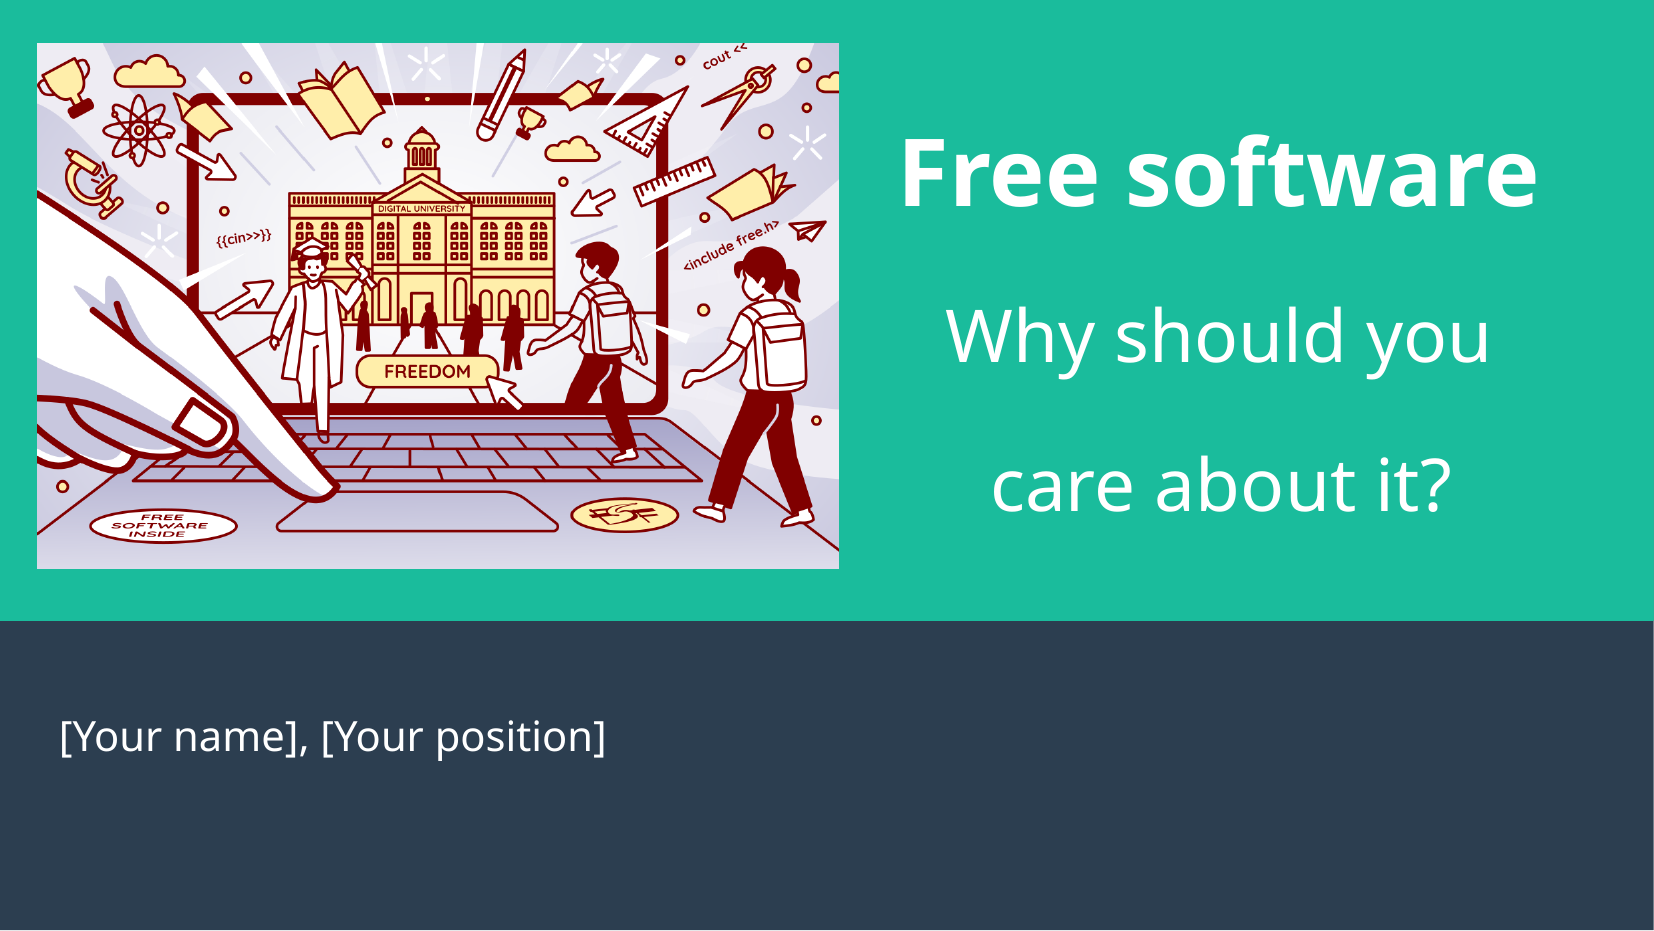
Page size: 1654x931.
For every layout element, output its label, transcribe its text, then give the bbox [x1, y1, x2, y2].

title Free software Why should you care about it? [862, 42, 1595, 533]
picture [37, 43, 839, 569]
subtitle [Your name], [Your position] [59, 642, 1595, 886]
